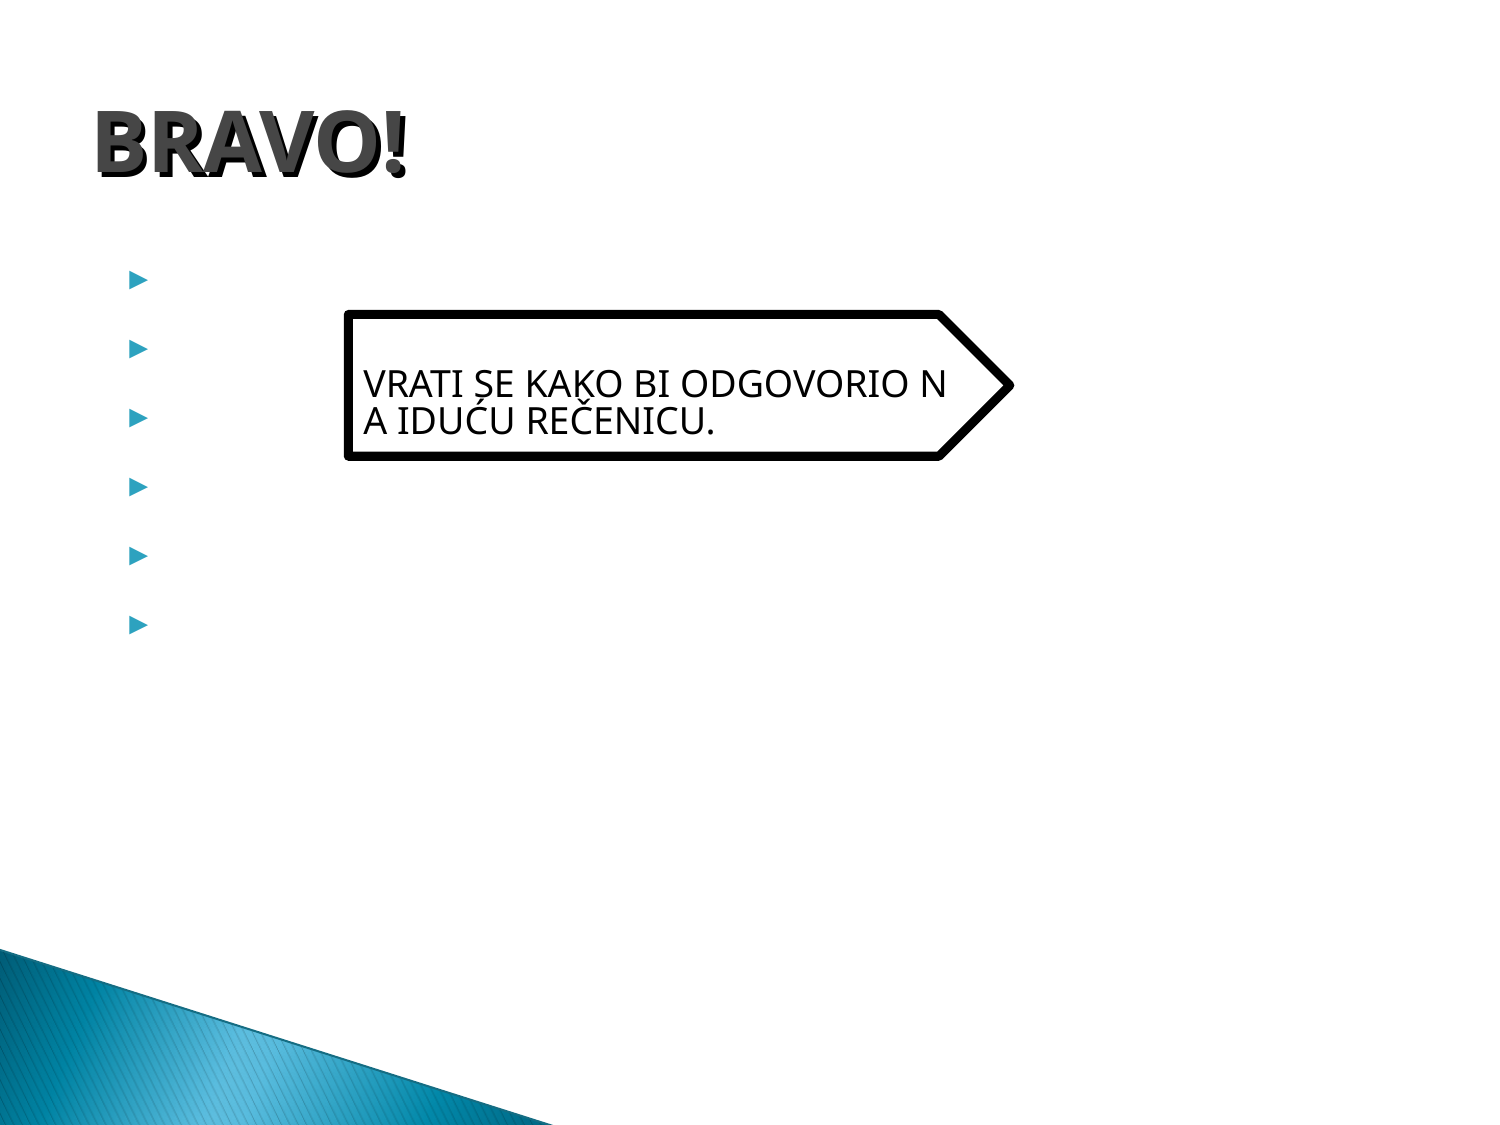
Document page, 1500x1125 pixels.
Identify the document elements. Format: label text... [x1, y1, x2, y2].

text_box VRATI SE KAKO BI ODGOVORIO NA IDUĆU REČENICU. [348, 314, 1010, 457]
title BRAVO! [75, 45, 1426, 233]
list [75, 243, 1426, 986]
